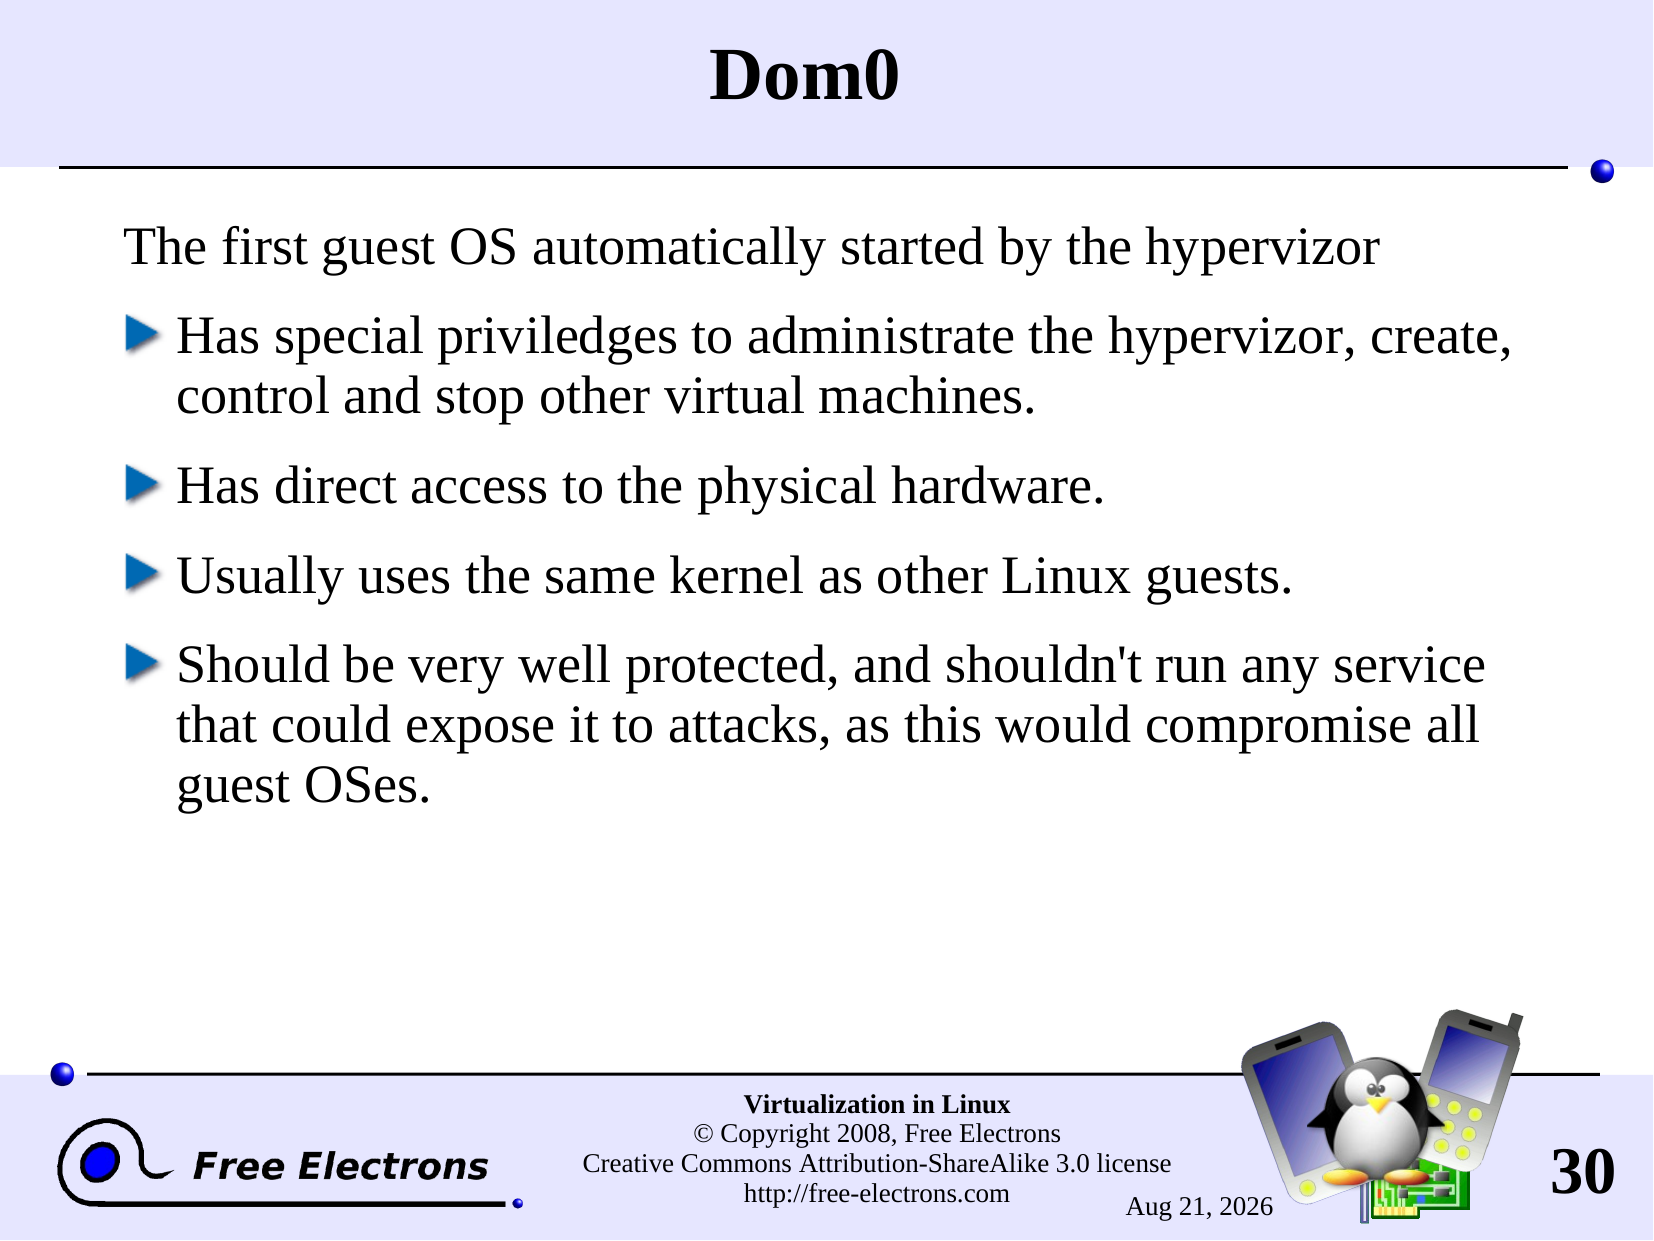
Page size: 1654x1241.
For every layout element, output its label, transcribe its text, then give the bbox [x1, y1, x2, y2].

list The first guest OS automatically started by the hypervizor Has special priviledges to administrate the hypervizor, create, control and stop other virtual machines. Has direct access to the physical hardware. Usually uses the same kernel as other Linux guests. Should be very well protected, and shouldn't run any service that could expose it to attacks, as this would compromise all guest OSes. [105, 216, 1518, 1066]
picture [50, 1107, 527, 1216]
title Dom0 [60, 25, 1551, 124]
picture [1231, 1007, 1538, 1241]
